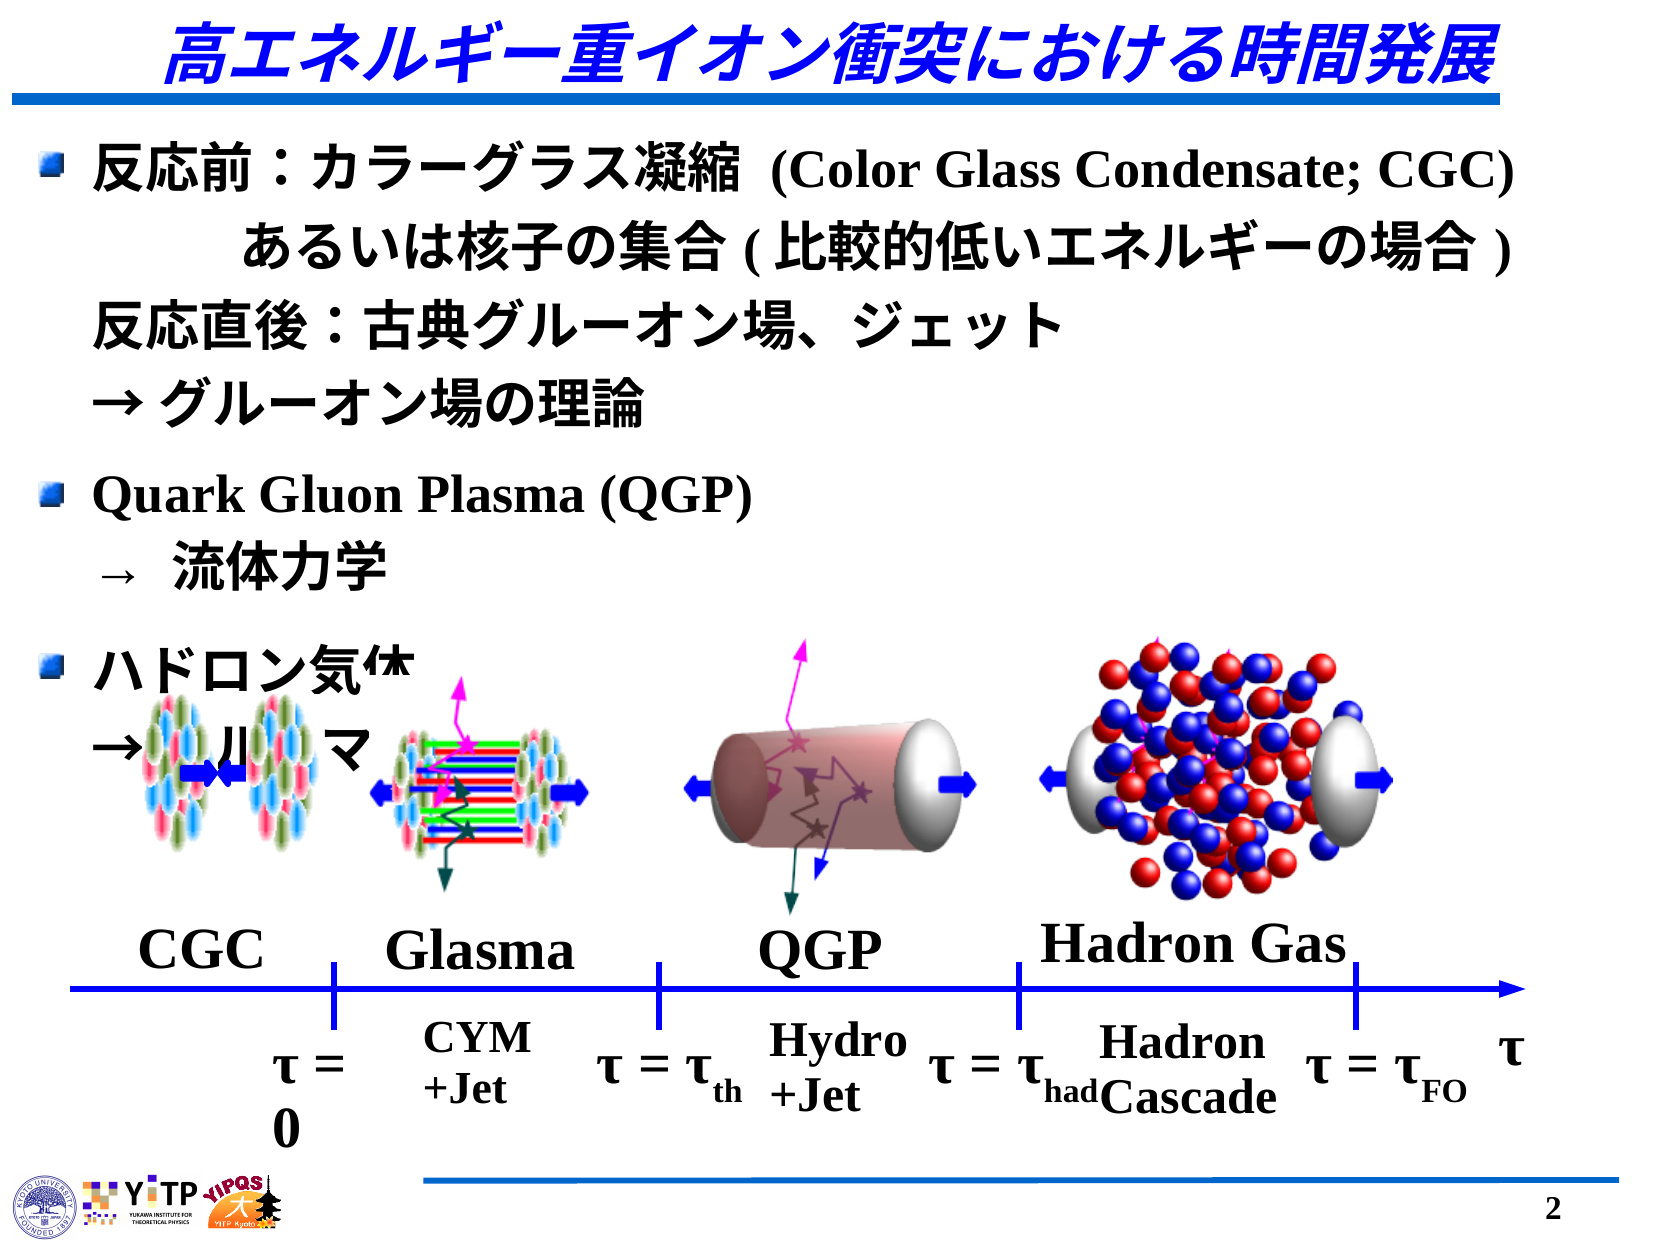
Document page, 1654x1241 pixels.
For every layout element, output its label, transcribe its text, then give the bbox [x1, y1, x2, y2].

picture [1038, 635, 1393, 905]
text_box Hadron Gas [1040, 910, 1348, 975]
text_box Glasma [384, 917, 576, 982]
text_box CYM +Jet [422, 1011, 569, 1116]
text_box [0, 0, 1654, 99]
picture [11, 1170, 281, 1241]
text_box Hadron Cascade [1099, 1013, 1278, 1127]
text_box τ = τhad [928, 1031, 1099, 1110]
picture [369, 675, 590, 894]
text_box Hydro +Jet [769, 1011, 909, 1125]
text_box CGC [137, 916, 267, 981]
text_box [20, 125, 1621, 1137]
picture [246, 694, 322, 856]
text_box τ [1498, 1013, 1540, 1079]
picture [681, 637, 995, 918]
text_box QGP [757, 917, 884, 982]
text_box τ = τFO [1305, 1031, 1469, 1110]
picture [142, 694, 218, 856]
text_box τ = τth [596, 1031, 745, 1120]
text_box τ = 0 [272, 1031, 383, 1161]
